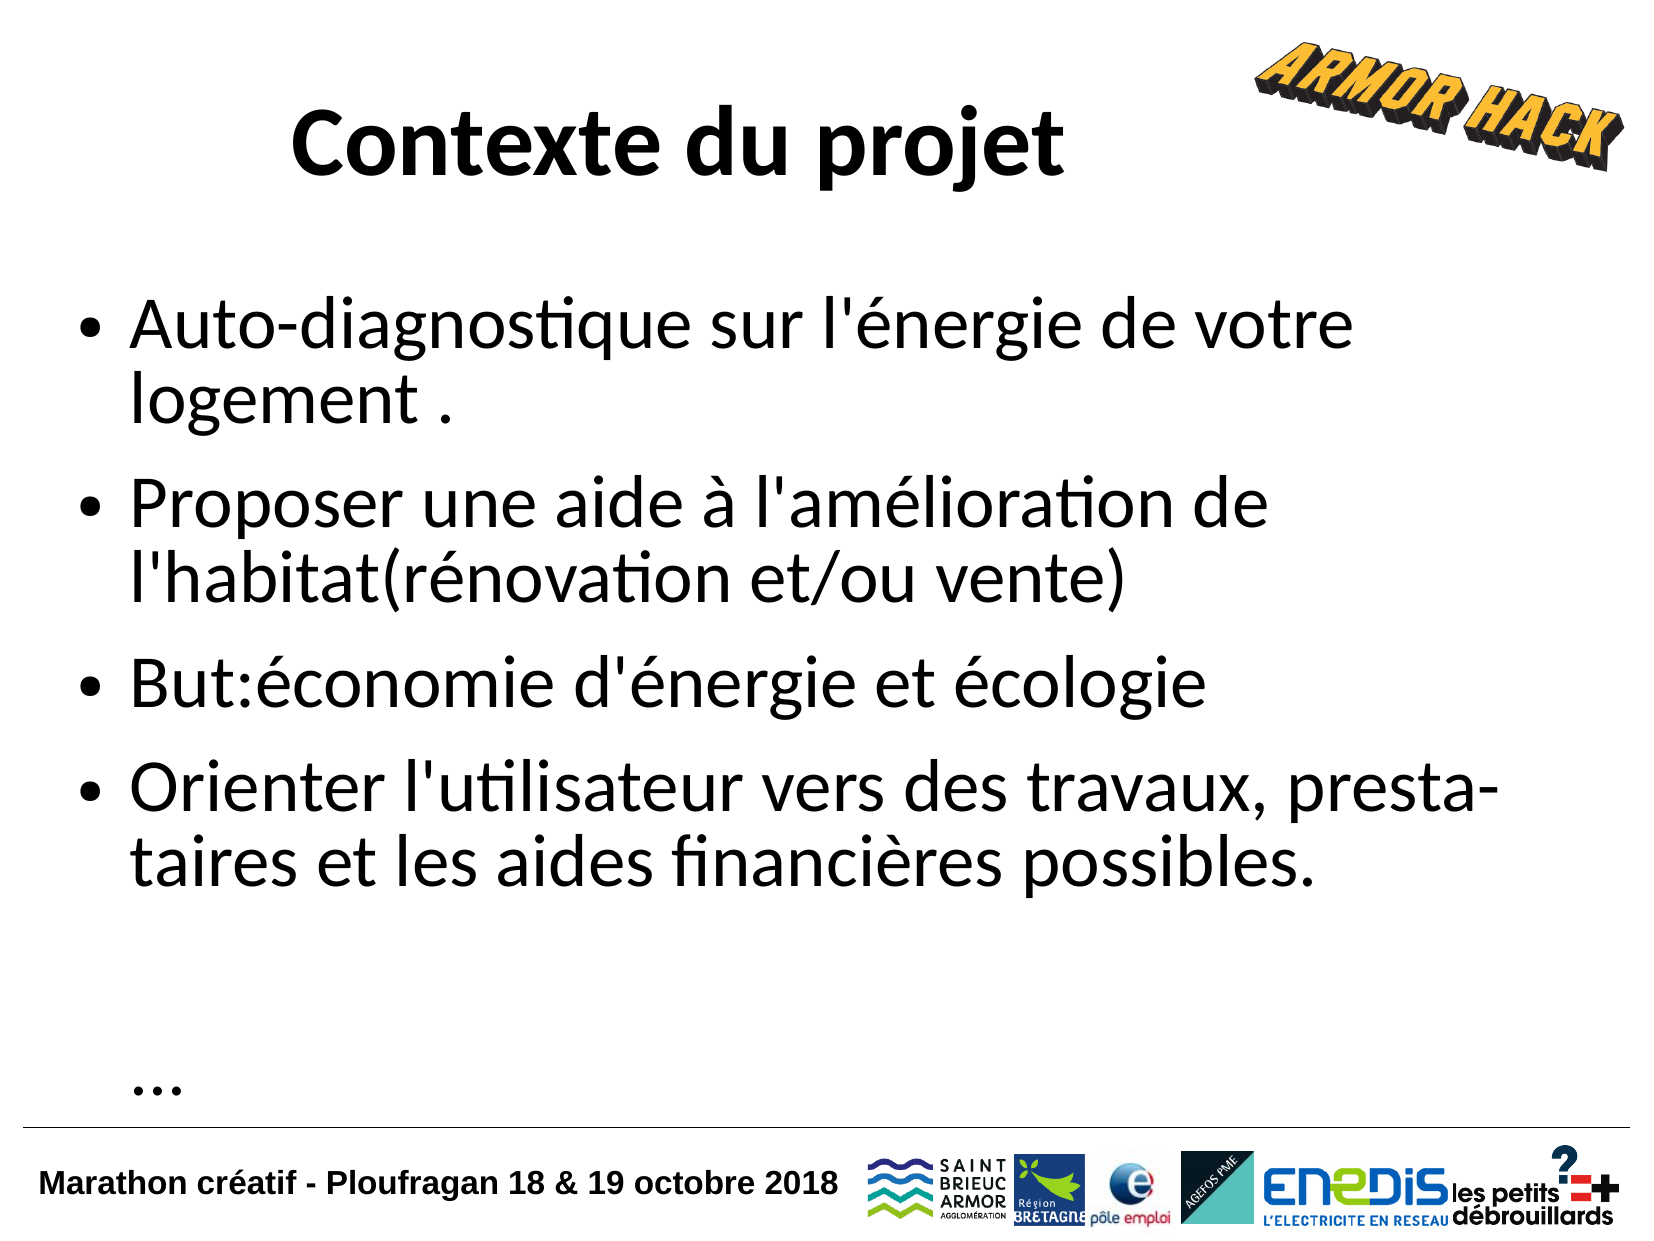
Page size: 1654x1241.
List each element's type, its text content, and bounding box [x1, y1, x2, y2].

picture [1248, 35, 1630, 178]
picture [1181, 1151, 1254, 1225]
text_box Marathon créatif - Ploufragan 18 & 19 octobre 2018 [23, 1157, 59, 1211]
title Contexte du projet [11, 47, 1347, 255]
picture [866, 1149, 1176, 1241]
picture [1259, 1145, 1619, 1241]
list Auto-diagnostique sur l'énergie de votre logement . Proposer une aide à l'amélioration de l'habitat(rénovation et/ou vente) But:économie d'énergie et écologie Orienter l'utilisateur vers des travaux, presta-taires et les aides financières possibles. ... [59, 291, 1548, 1241]
